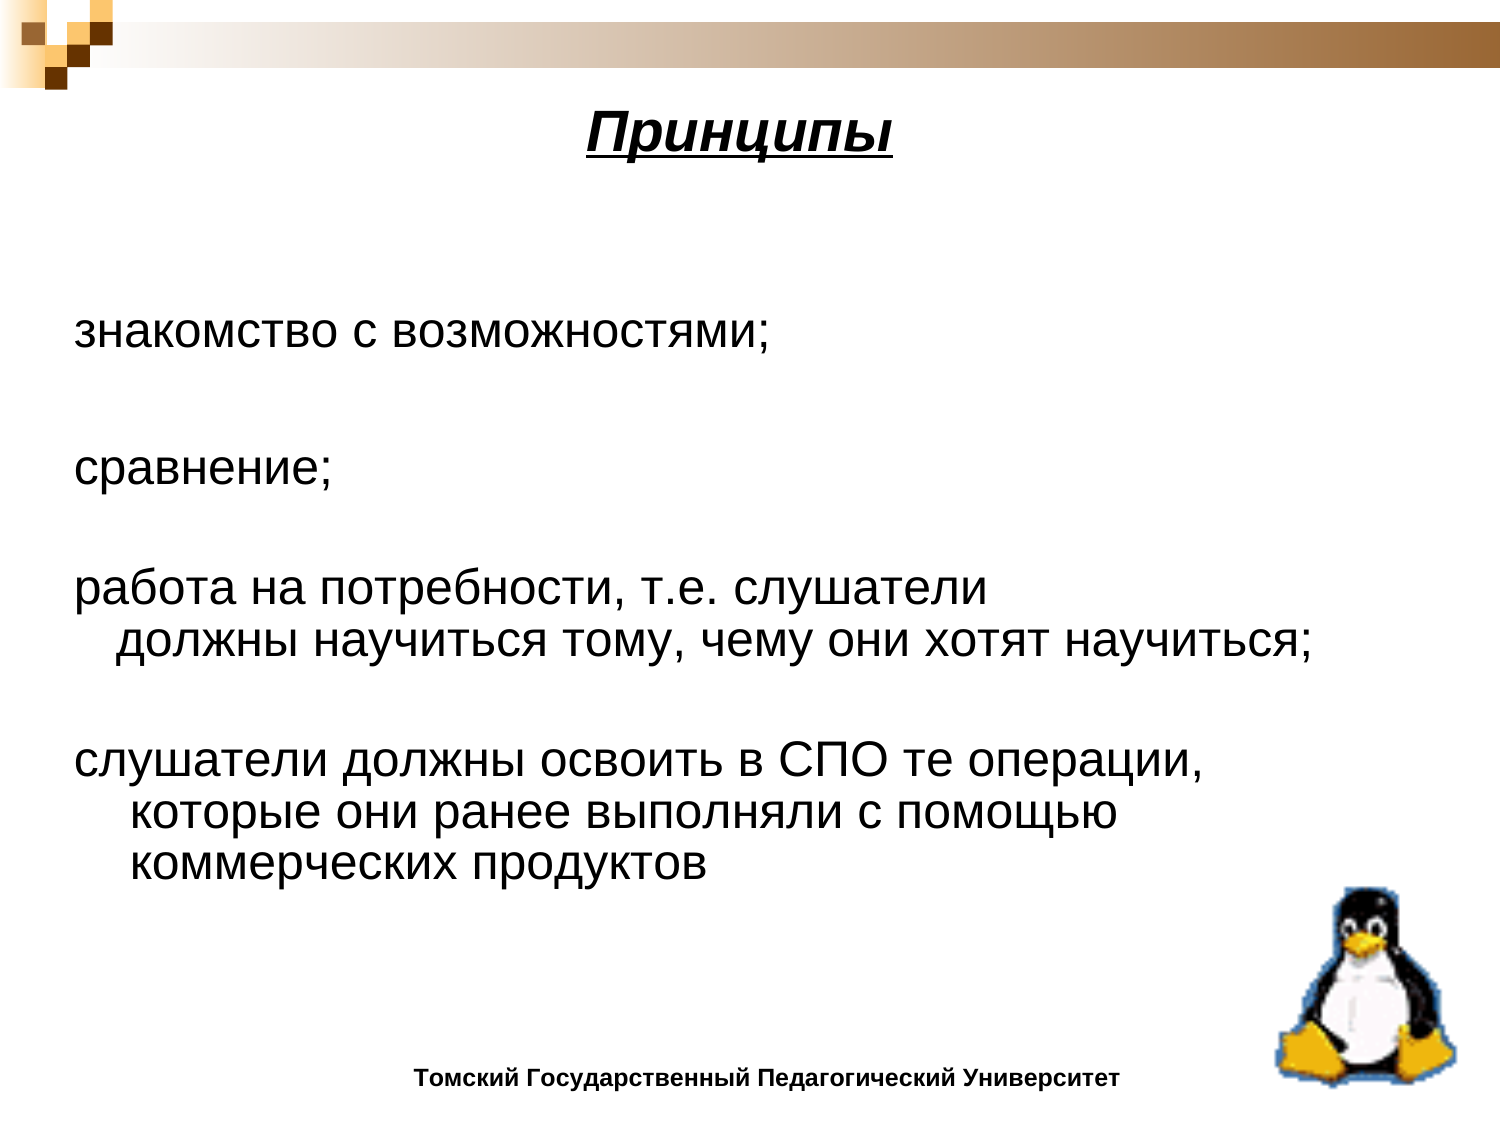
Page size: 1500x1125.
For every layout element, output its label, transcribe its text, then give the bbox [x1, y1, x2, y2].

picture [1269, 885, 1477, 1093]
list знакомство с возможностями; сравнение; работа на потребности, т.е. слушатели должны научиться тому, чему они хотят научиться; слушатели должны освоить в СПО те операции, которые они ранее выполняли с помощью коммерческих продуктов [59, 206, 1410, 1022]
title Принципы [64, 78, 1415, 185]
